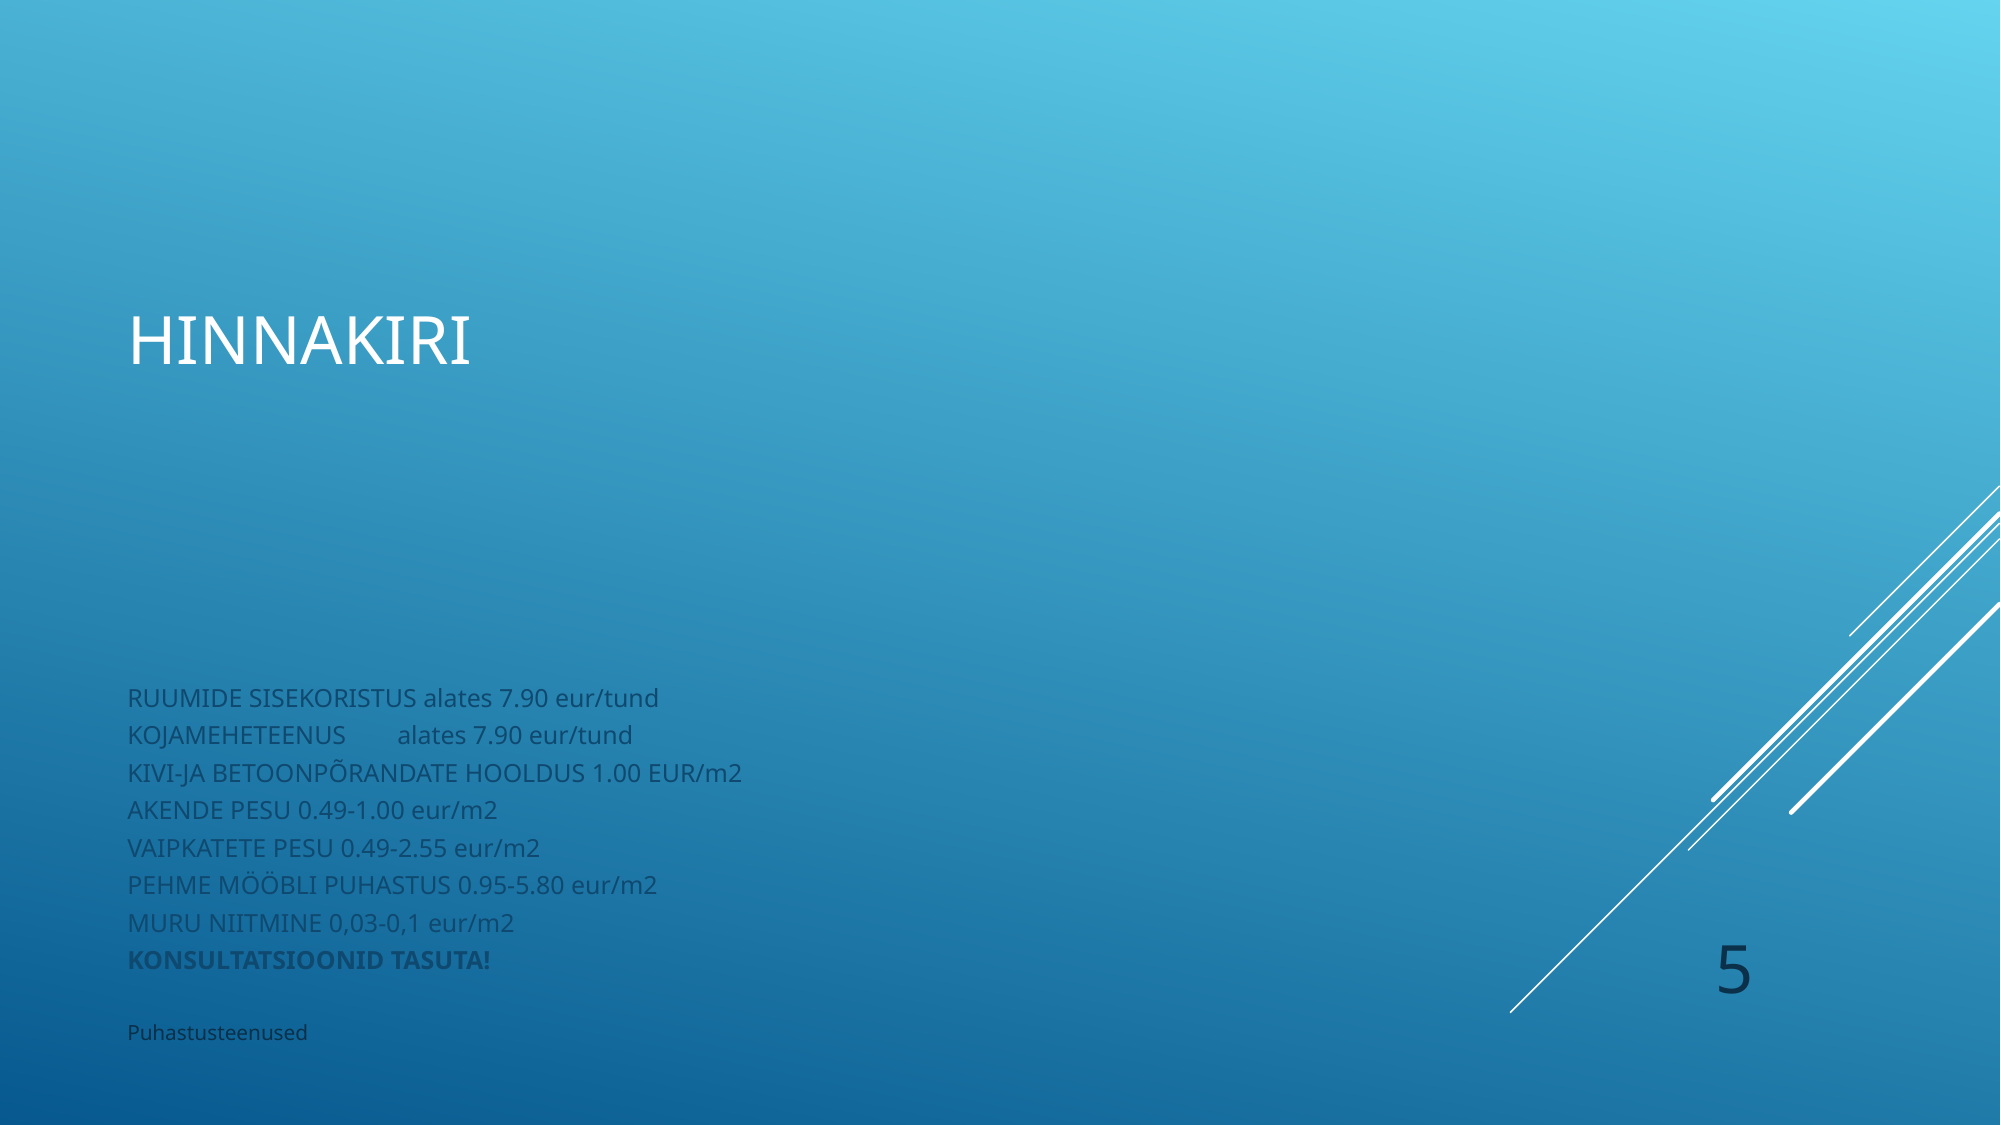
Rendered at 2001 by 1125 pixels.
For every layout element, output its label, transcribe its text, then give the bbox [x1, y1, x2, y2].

title HINNAKIRI [112, 112, 1763, 330]
text_box [1700, 915, 1888, 1026]
text_box Puhastusteenused [112, 1012, 1350, 1073]
list RUUMIDE SISEKORISTUS alates 7.90 eur/tund KOJAMEHETEENUS alates 7.90 eur/tund KIVI-JA BETOONPÕRANDATE HOOLDUS 1.00 EUR/m2 AKENDE PESU 0.49-1.00 eur/m2 VAIPKATETE PESU 0.49-2.55 eur/m2 PEHME MÖÖBLI PUHASTUS 0.95-5.80 eur/m2 MURU NIITMINE 0,03-0,1 eur/m2 KONSULTATSIOONID TASUTA! [112, 329, 1513, 973]
